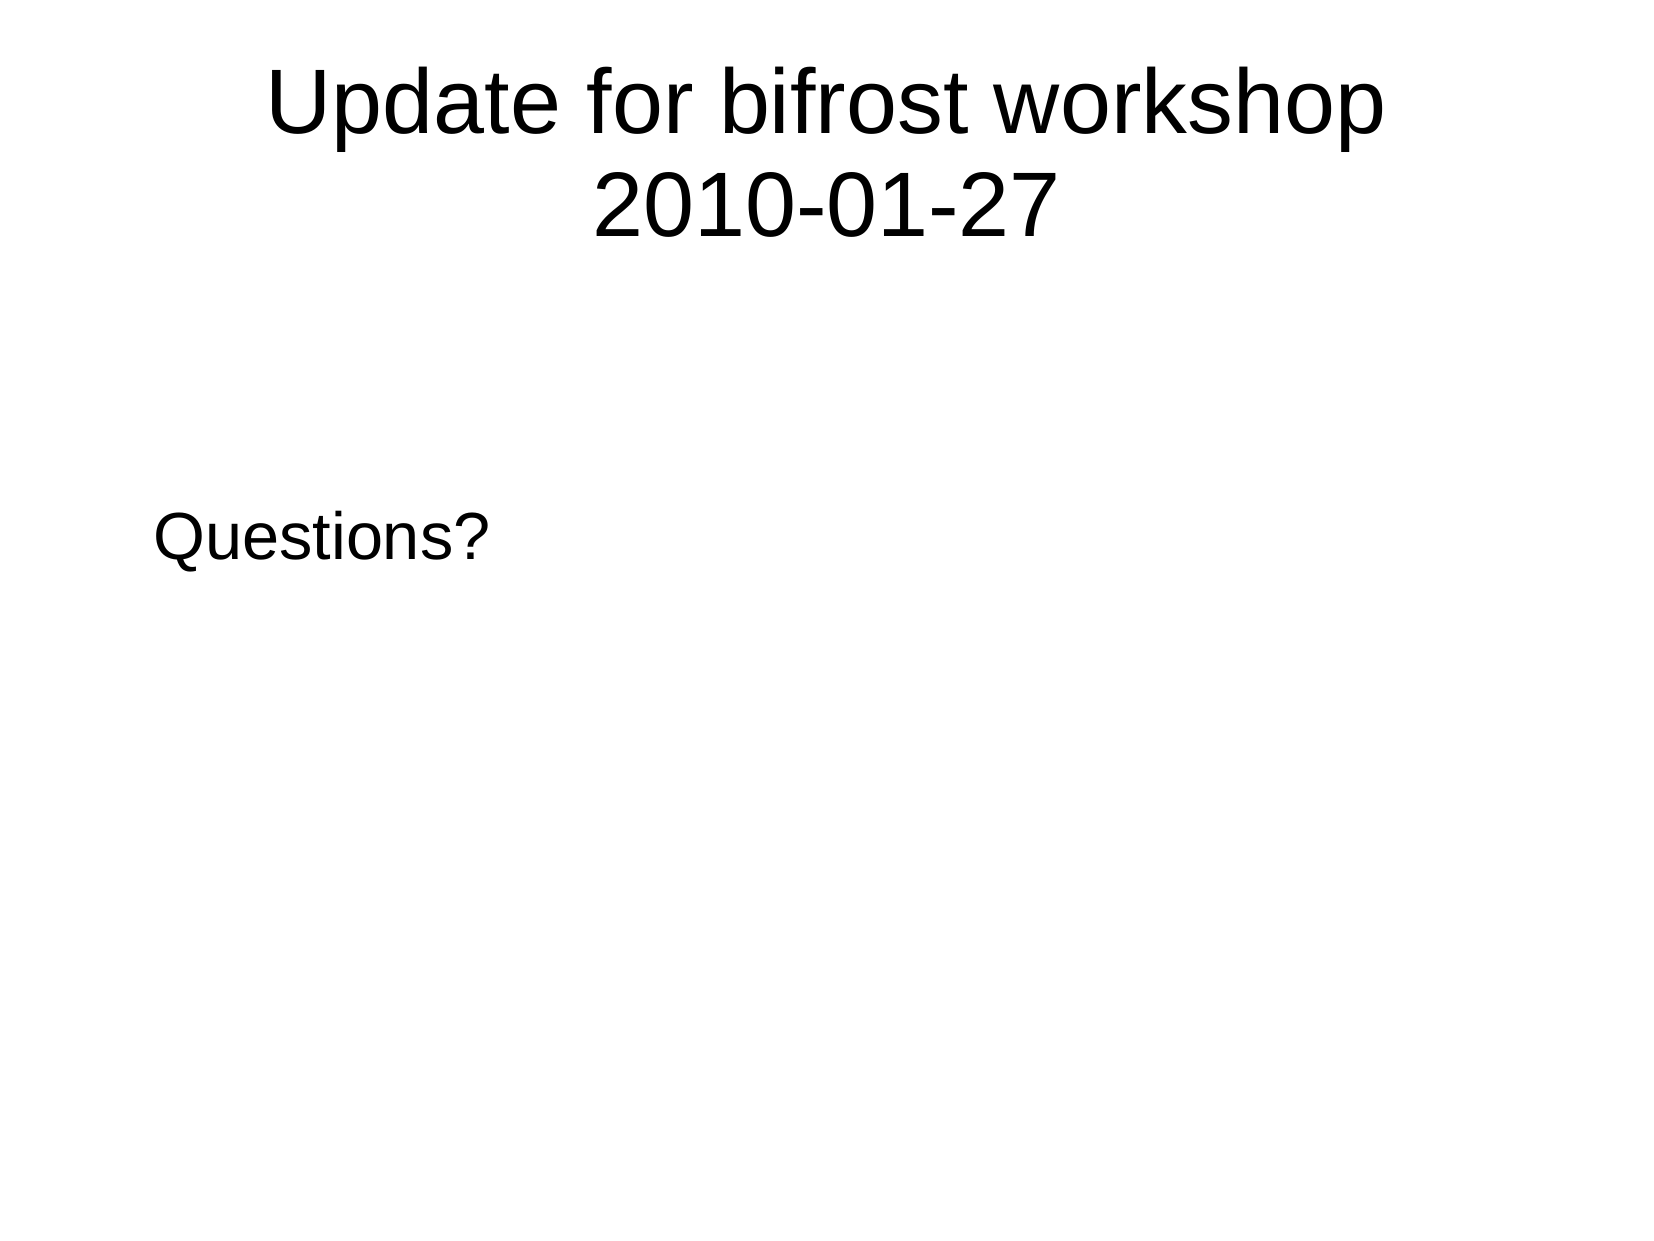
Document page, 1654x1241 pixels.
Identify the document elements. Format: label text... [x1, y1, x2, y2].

list Questions? [82, 290, 1571, 1109]
title Update for bifrost workshop 2010-01-27 [82, 39, 1571, 267]
